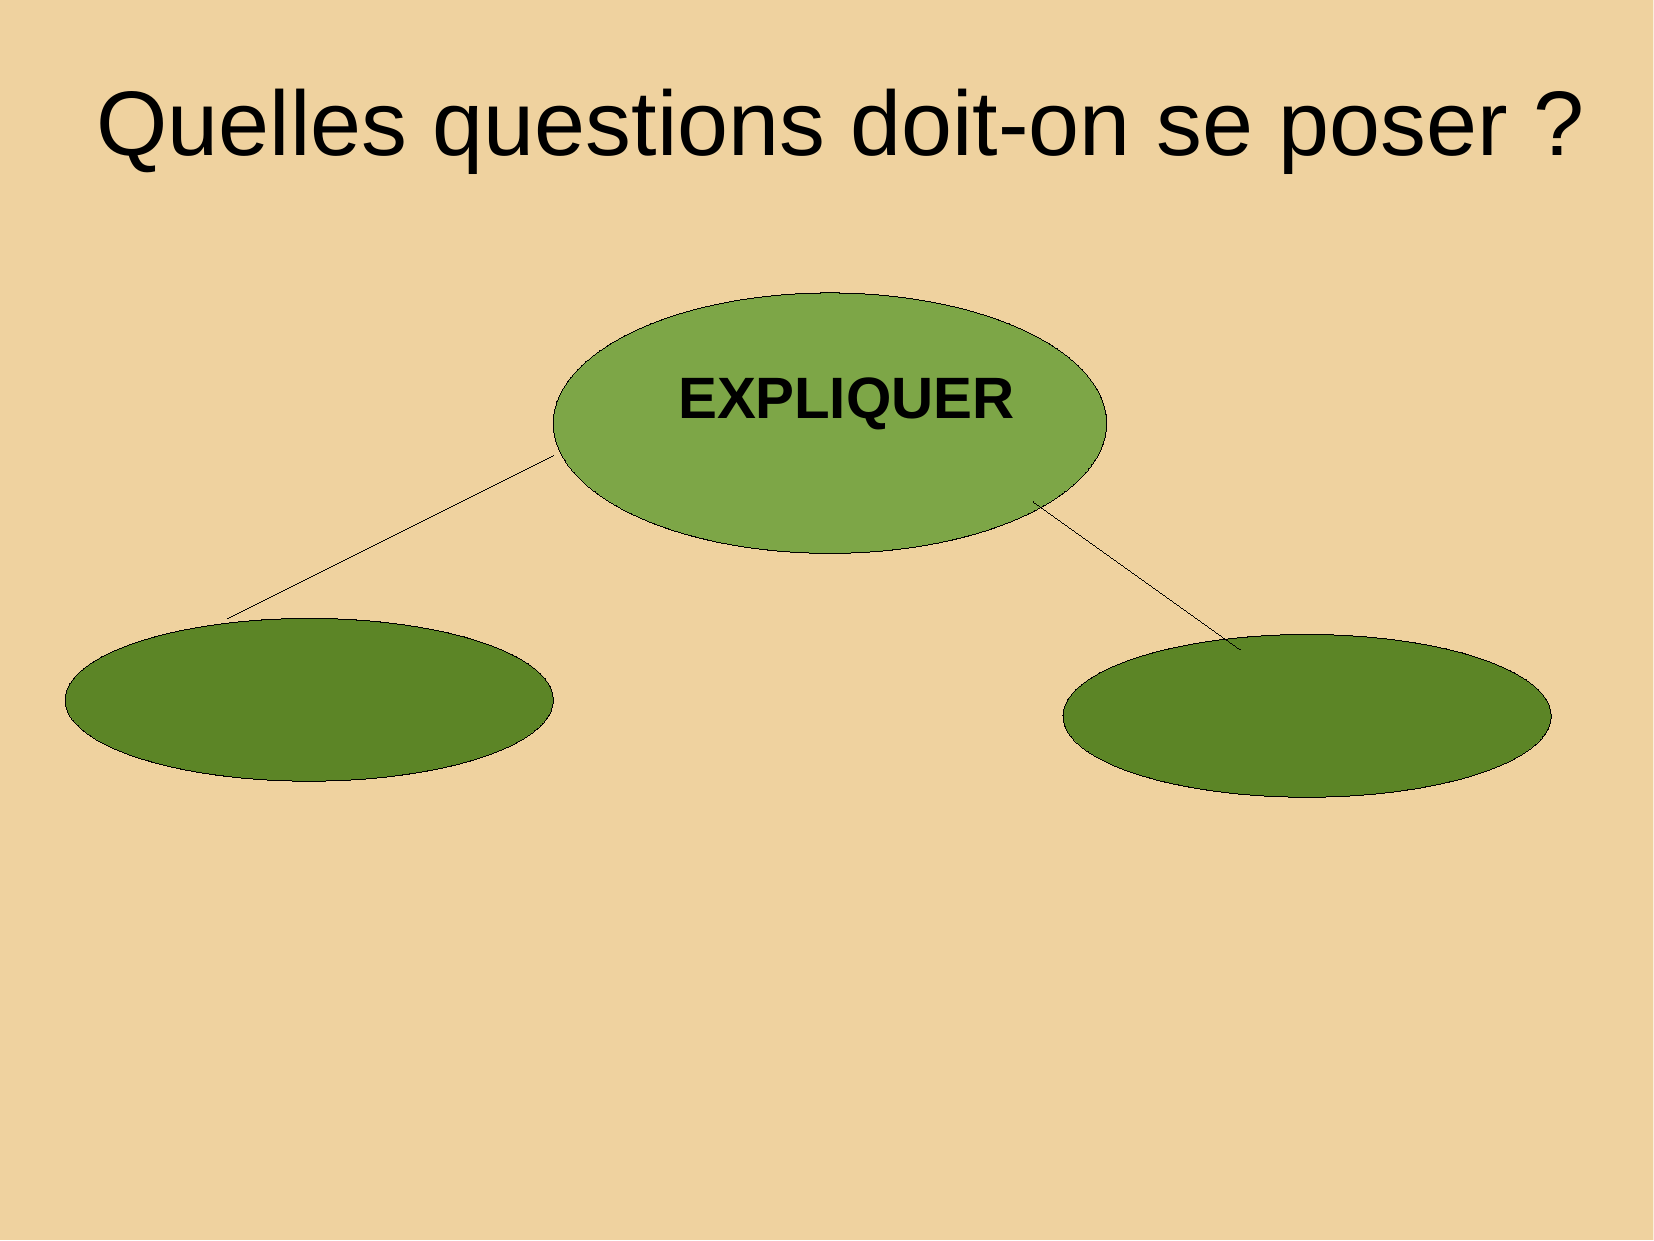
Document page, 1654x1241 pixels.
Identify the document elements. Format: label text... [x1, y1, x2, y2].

text_box [1062, 634, 1552, 798]
text_box EXPLIQUER [618, 357, 1075, 485]
text_box [1075, 362, 1107, 484]
text_box [65, 618, 554, 782]
text_box Quelles questions doit-on se poser ? [29, 65, 1654, 183]
text_box [553, 292, 1074, 554]
